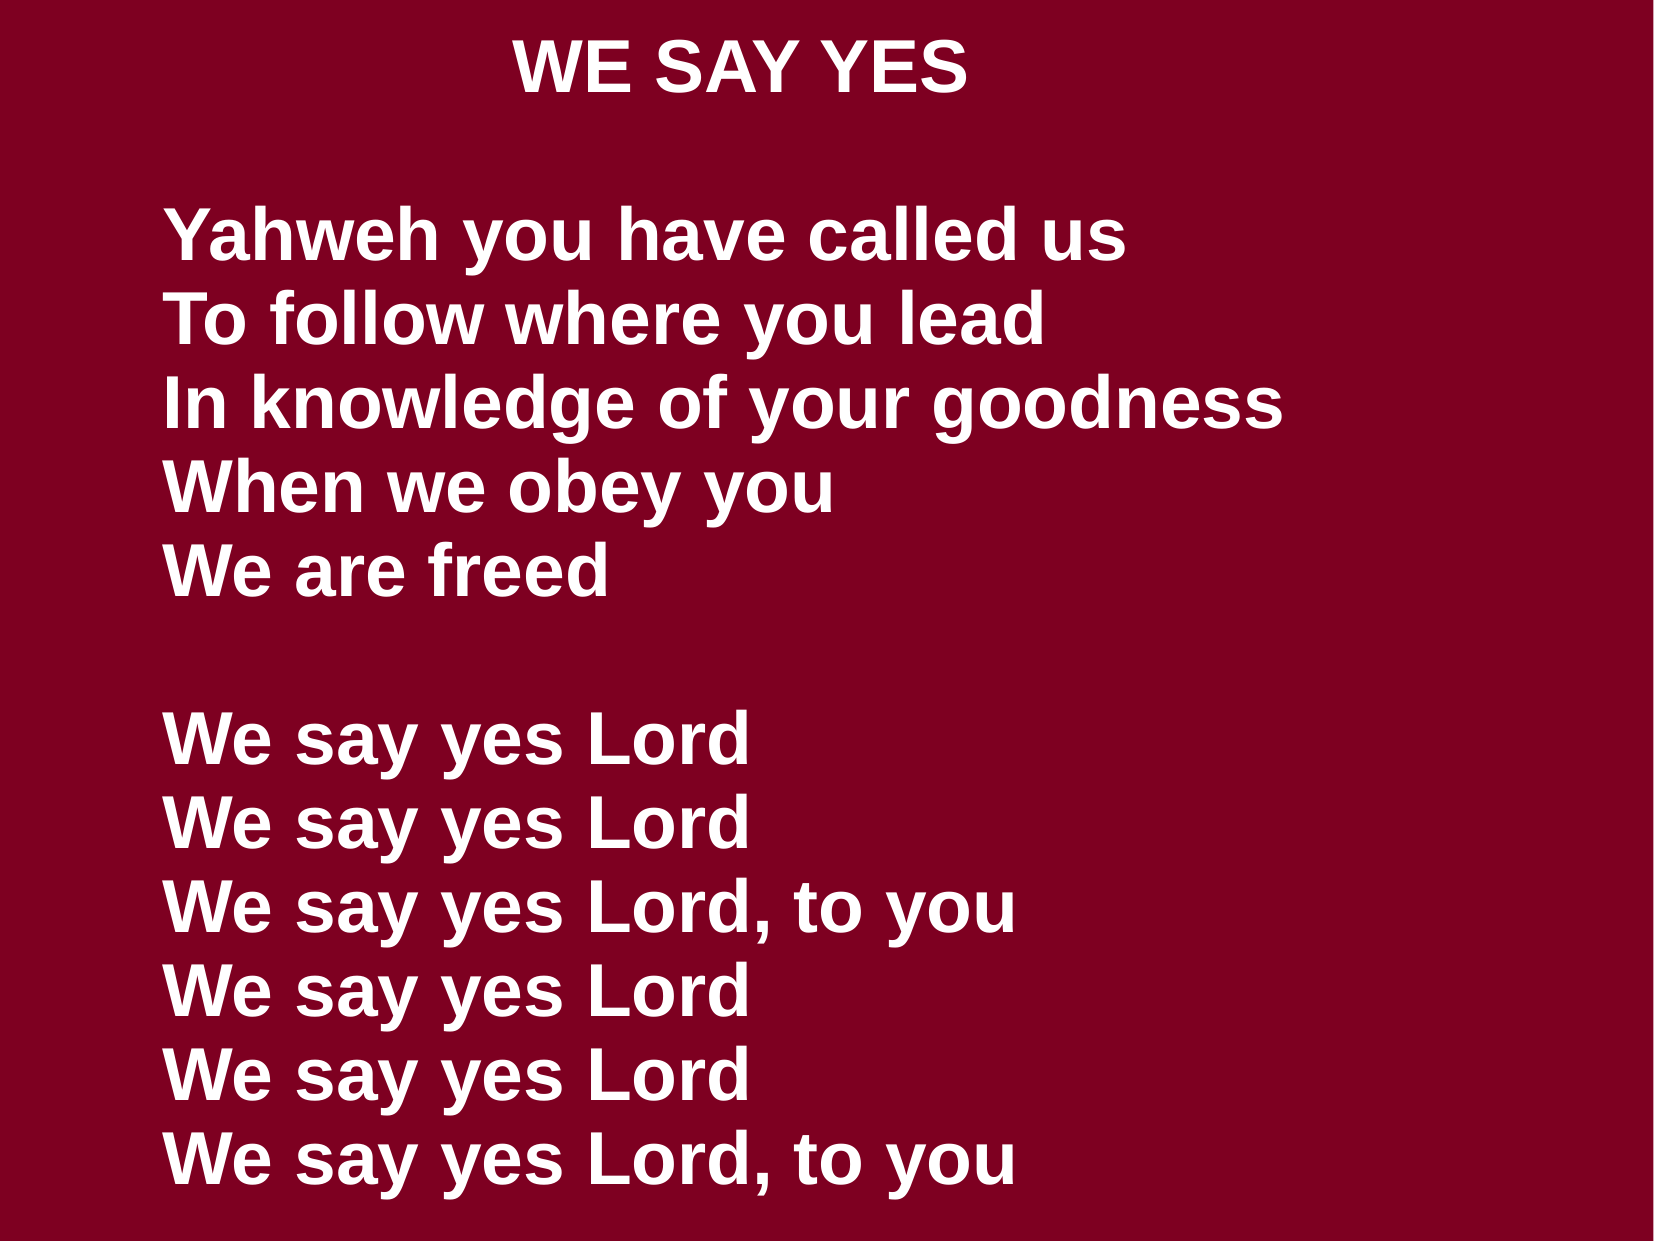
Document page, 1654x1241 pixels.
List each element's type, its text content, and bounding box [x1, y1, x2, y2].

text_box WE SAY YES Yahweh you have called us To follow where you lead In knowledge of your goodness When we obey you We are freed We say yes Lord We say yes Lord We say yes Lord, to you We say yes Lord We say yes Lord We say yes Lord, to you [0, 0, 1654, 1241]
